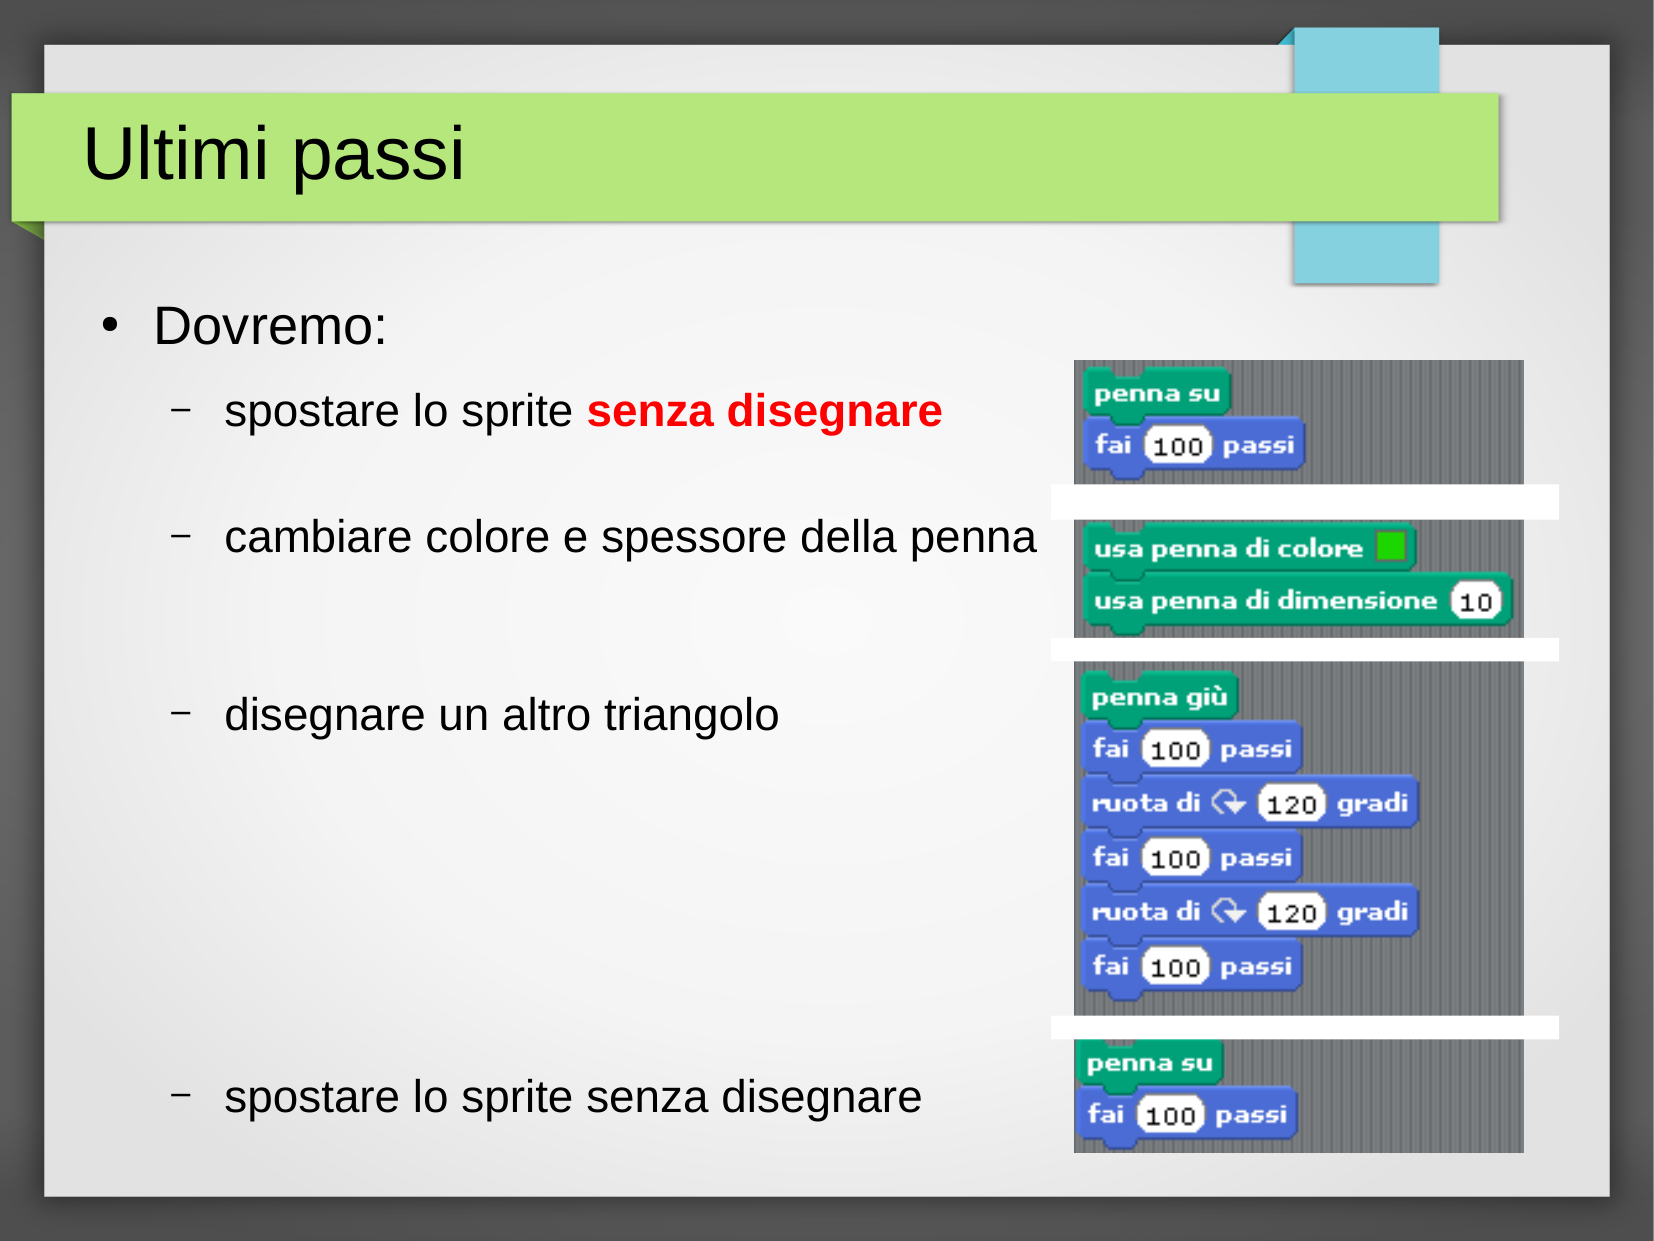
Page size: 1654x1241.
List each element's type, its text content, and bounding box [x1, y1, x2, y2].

text_box [1051, 637, 1560, 662]
picture [0, 0, 1654, 1241]
text_box [1051, 484, 1560, 520]
text_box [1051, 1015, 1560, 1040]
title Ultimi passi [82, 94, 1264, 213]
list Dovremo: spostare lo sprite senza disegnare cambiare colore e spessore della penna disegnare un altro triangolo spostare lo sprite senza disegnare [82, 295, 1571, 1170]
